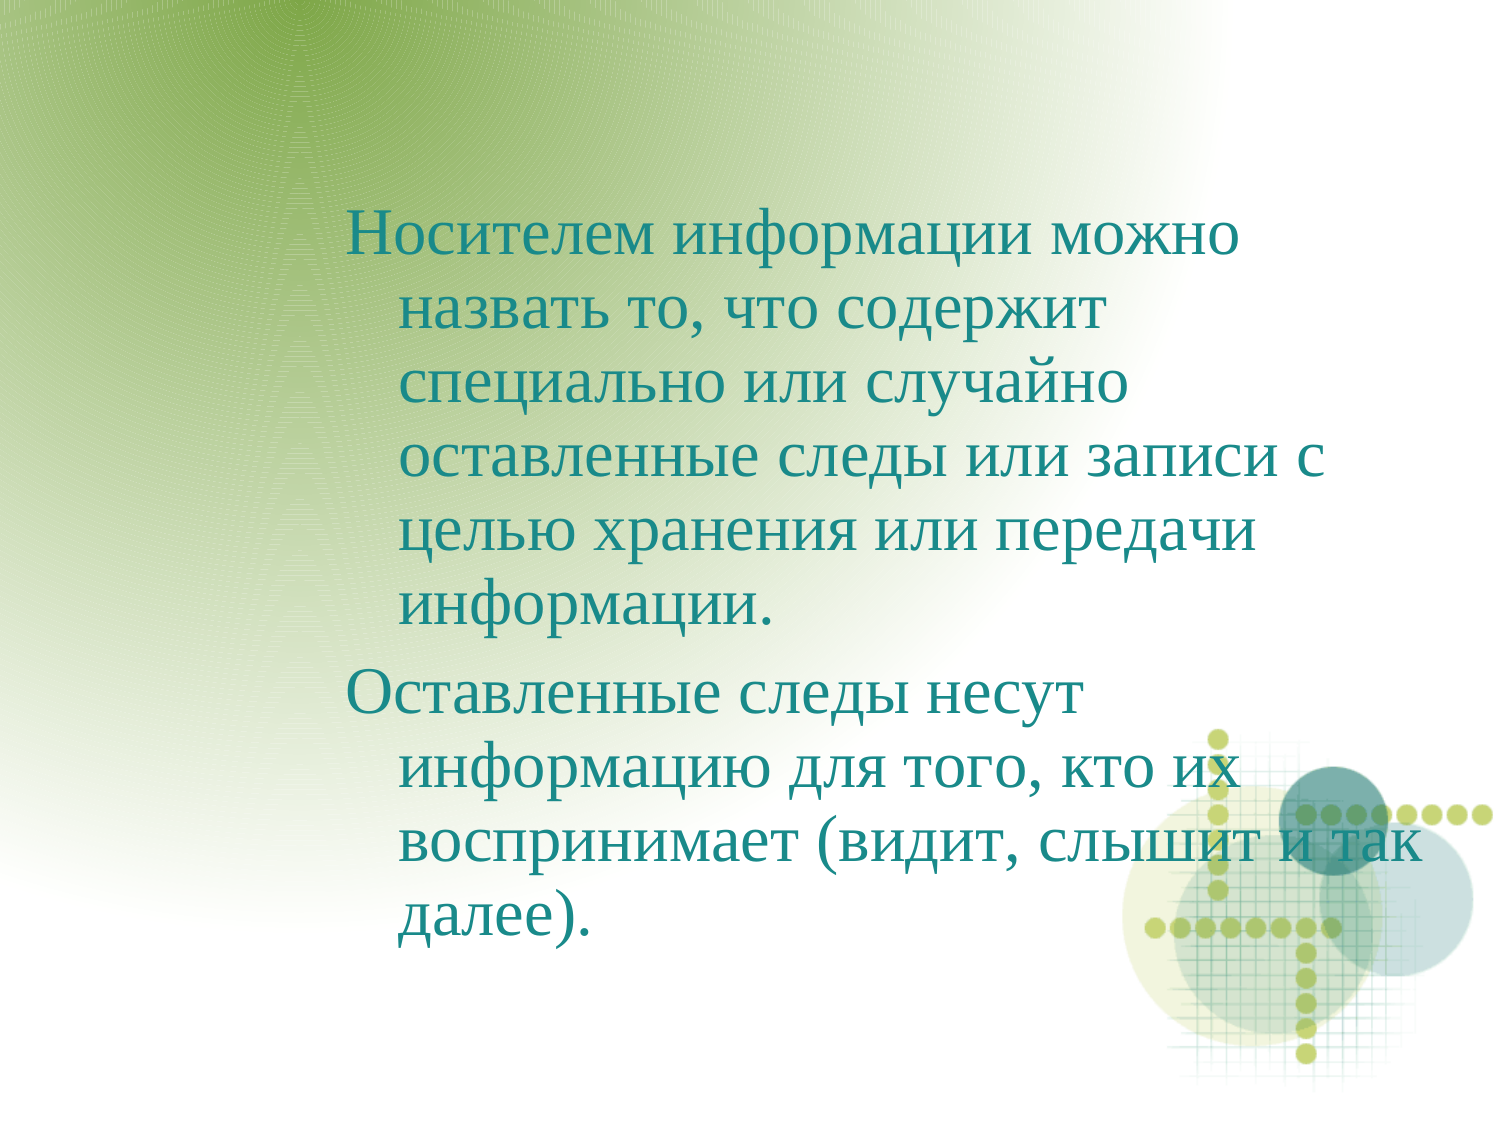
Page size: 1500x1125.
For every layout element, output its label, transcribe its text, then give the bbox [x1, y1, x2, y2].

title [150, 45, 1426, 234]
list Носителем информации можно назвать то, что содержит специально или случайно оставленные следы или записи с целью хранения или передачи информации. Оставленные следы несут информацию для того, кто их воспринимает (видит, слышит и так далее). [312, 187, 1463, 958]
picture [1110, 718, 1500, 1098]
